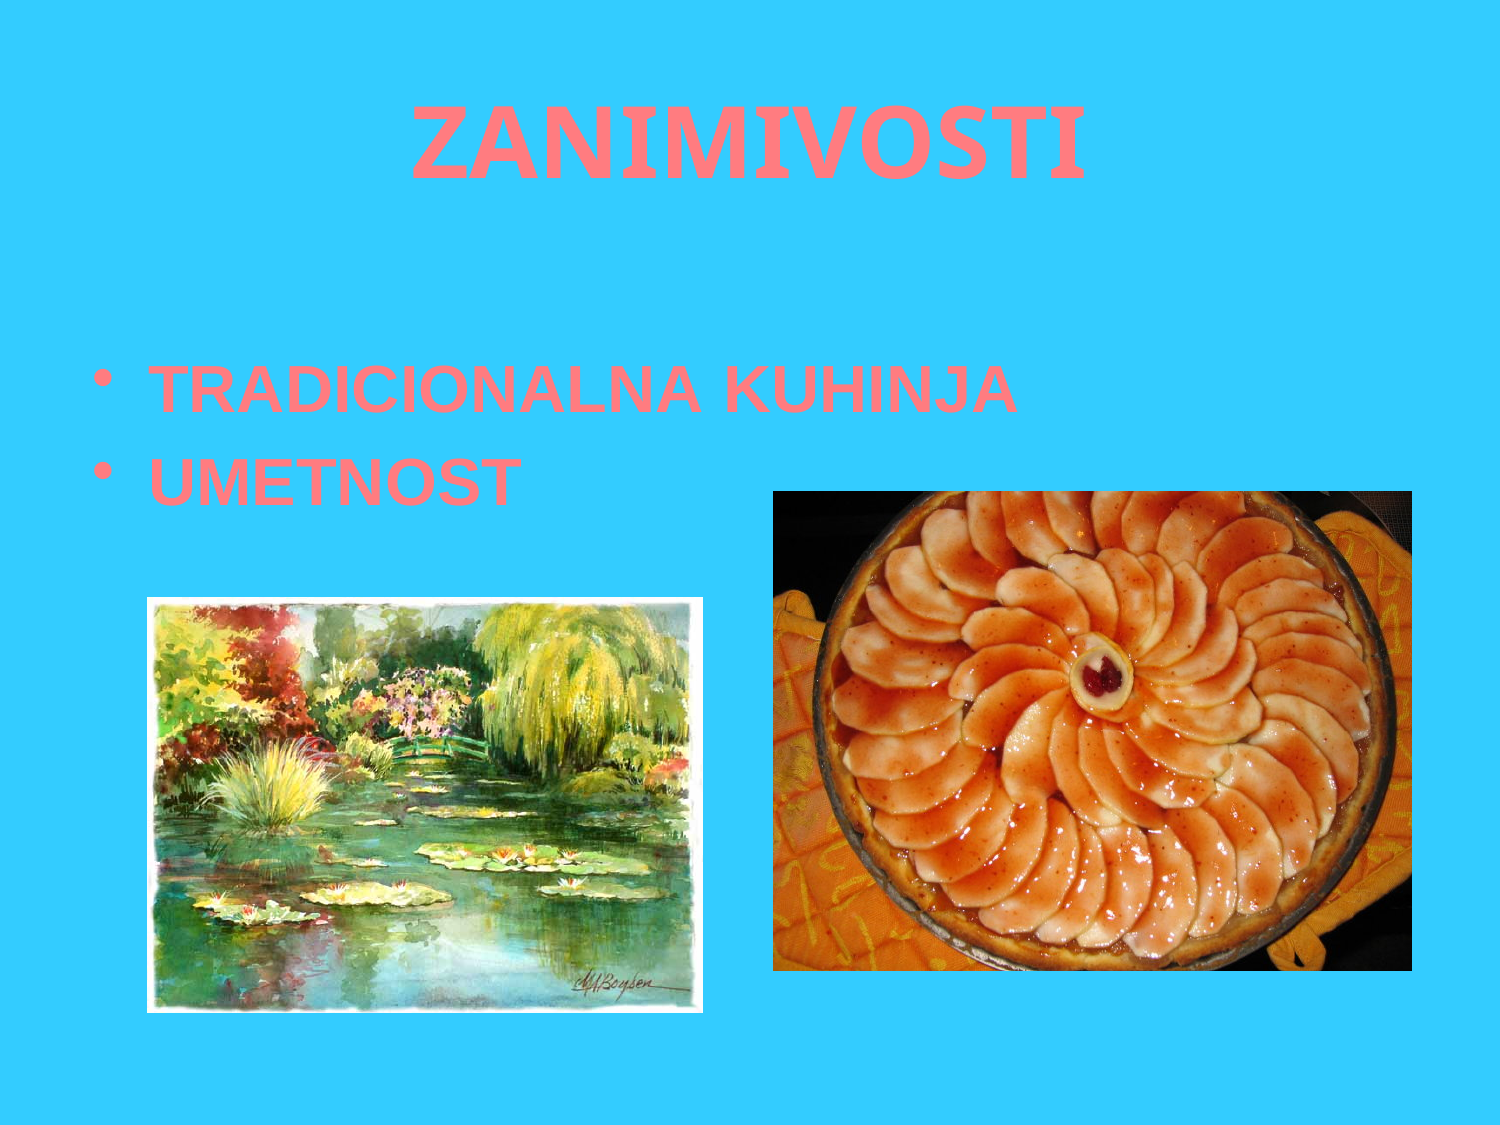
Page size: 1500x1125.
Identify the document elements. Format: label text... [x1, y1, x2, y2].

title ZANIMIVOSTI [75, 45, 1425, 233]
picture [773, 491, 1412, 971]
list TRADICIONALNA KUHINJA UMETNOST [76, 338, 1427, 816]
picture [147, 597, 703, 1013]
